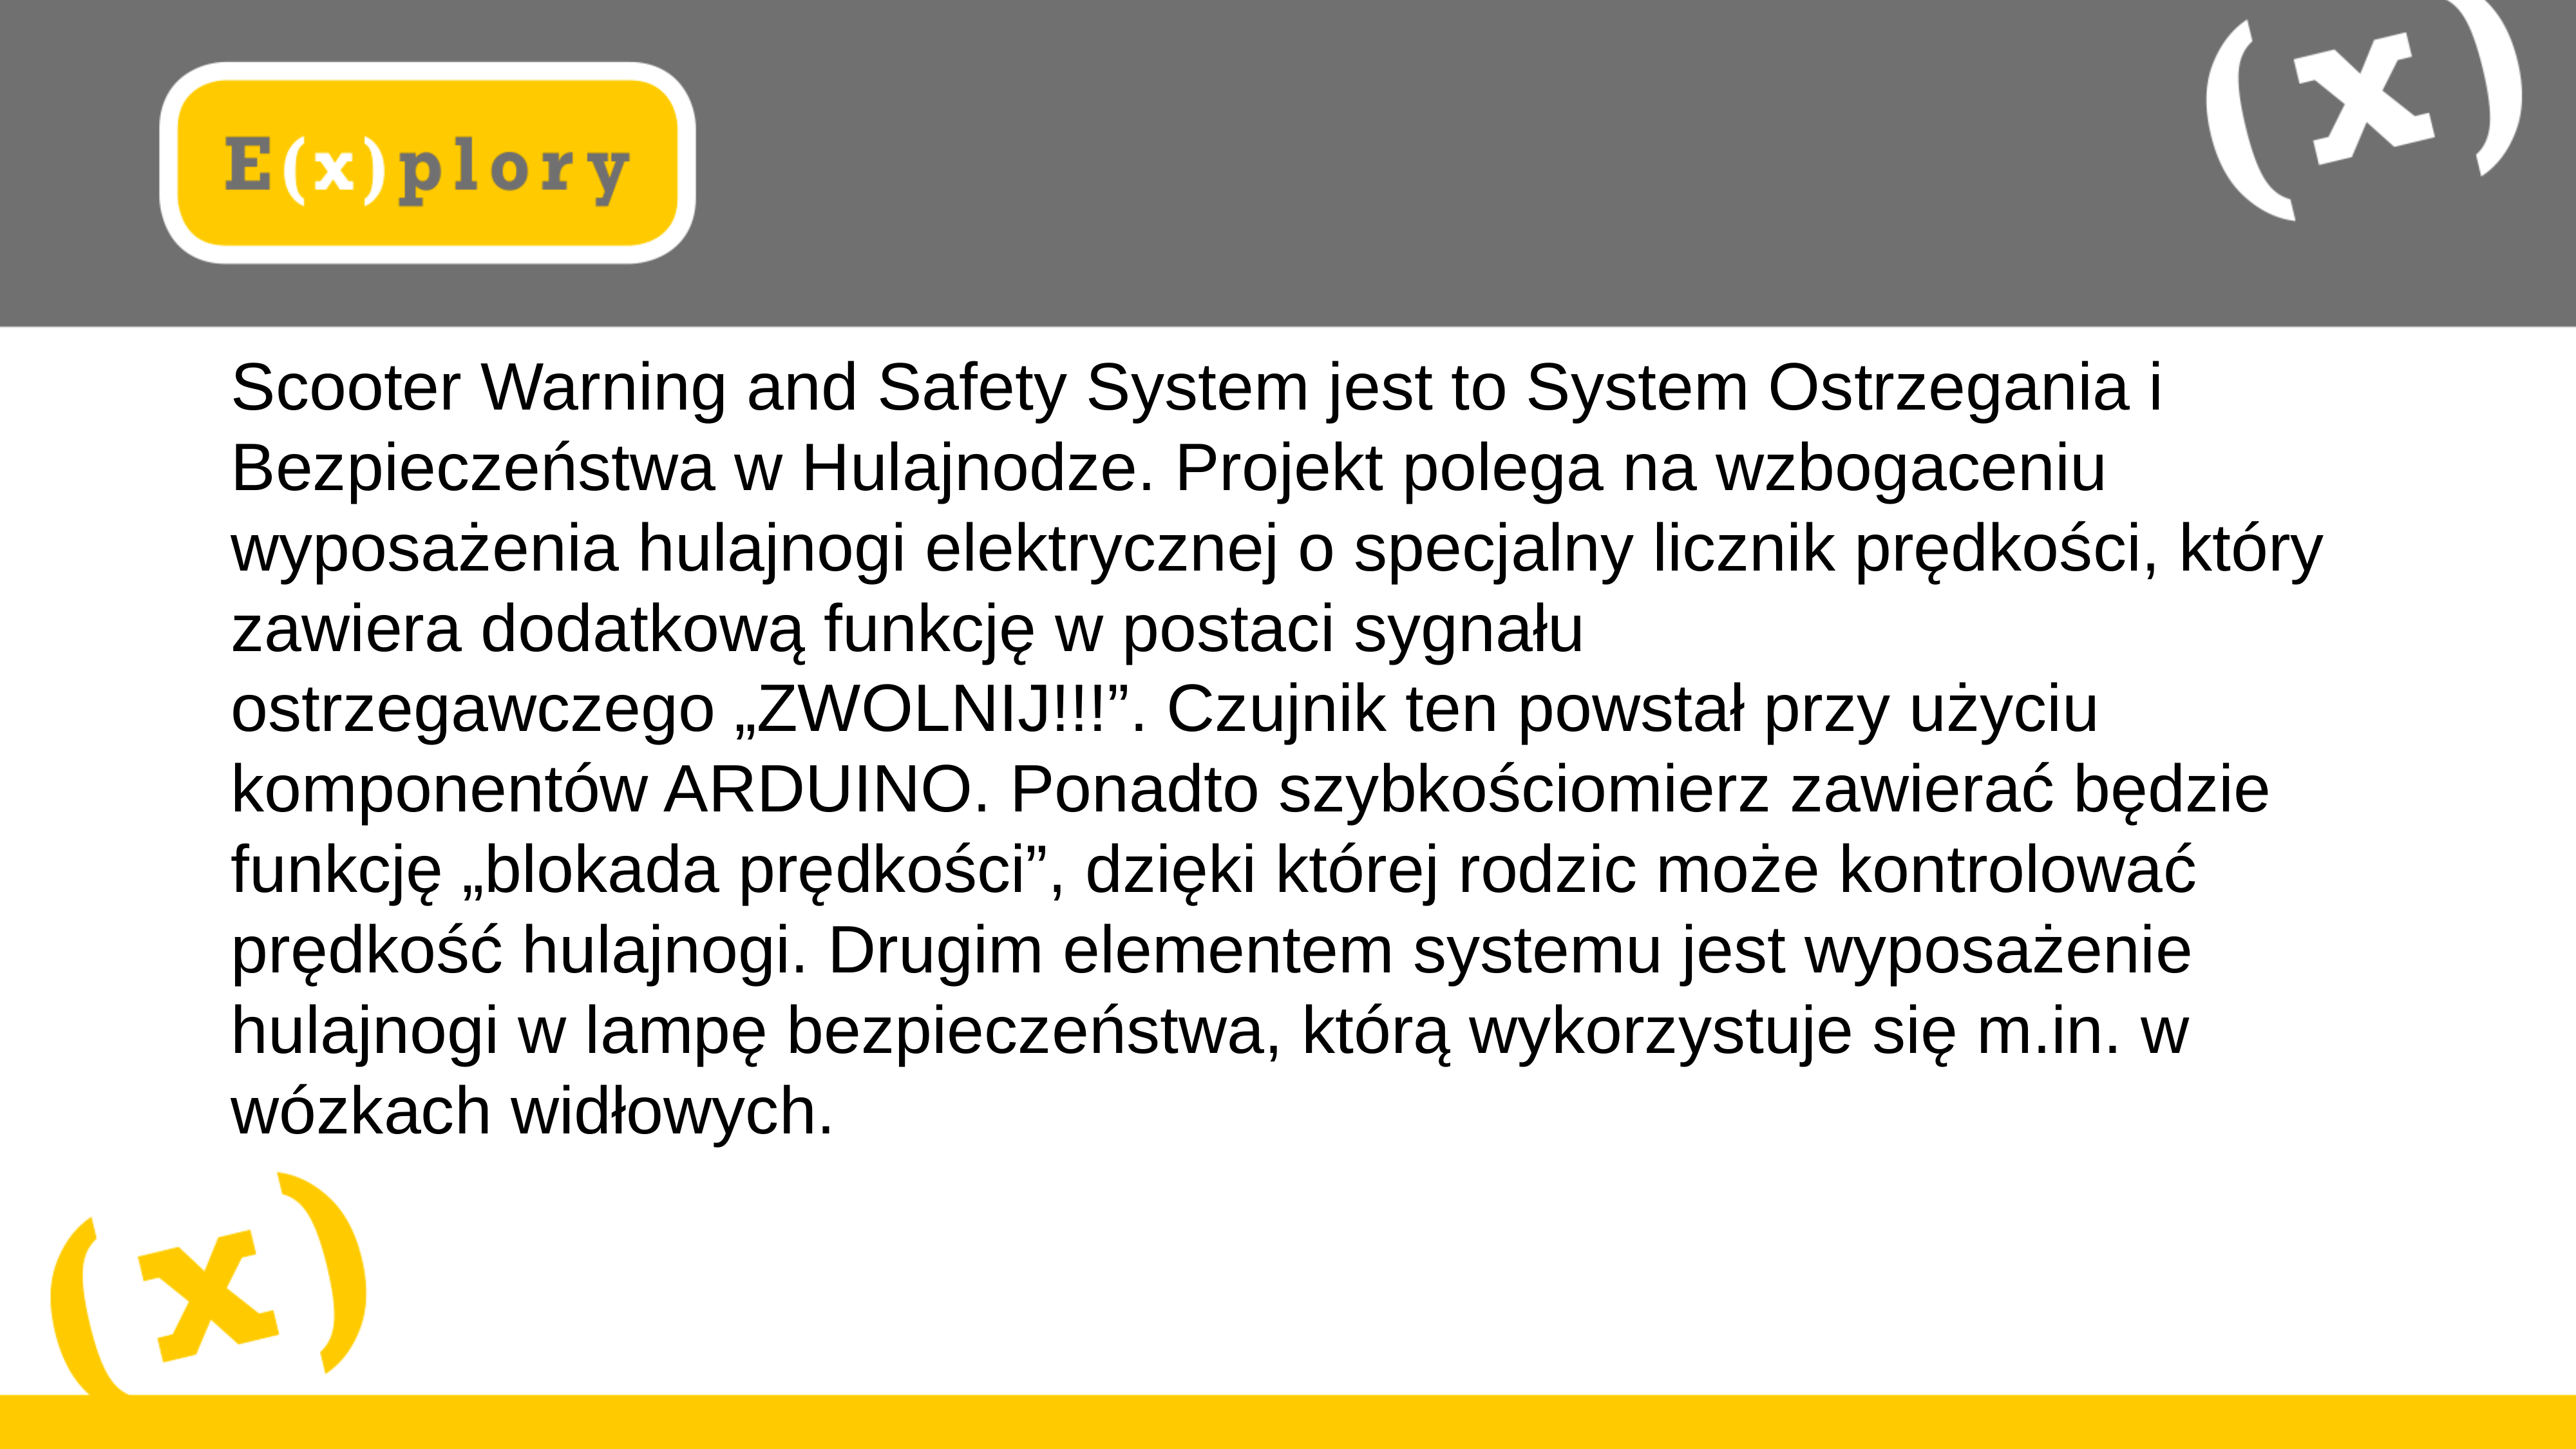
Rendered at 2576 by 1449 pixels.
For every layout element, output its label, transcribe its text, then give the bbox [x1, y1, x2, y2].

text_box Scooter Warning and Safety System jest to System Ostrzegania i Bezpieczeństwa w Hulajnodze. Projekt polega na wzbogaceniu wyposażenia hulajnogi elektrycznej o specjalny licznik prędkości, który zawiera dodatkową funkcję w postaci sygnału ostrzegawczego „ZWOLNIJ!!!”. Czujnik ten powstał przy użyciu komponentów ARDUINO. Ponadto szybkościomierz zawierać będzie funkcję „blokada prędkości”, dzięki której rodzic może kontrolować prędkość hulajnogi. Drugim elementem systemu jest wyposażenie hulajnogi w lampę bezpieczeństwa, którą wykorzystuje się m.in. w wózkach widłowych. [221, 332, 2356, 1180]
picture [0, 0, 2576, 1449]
